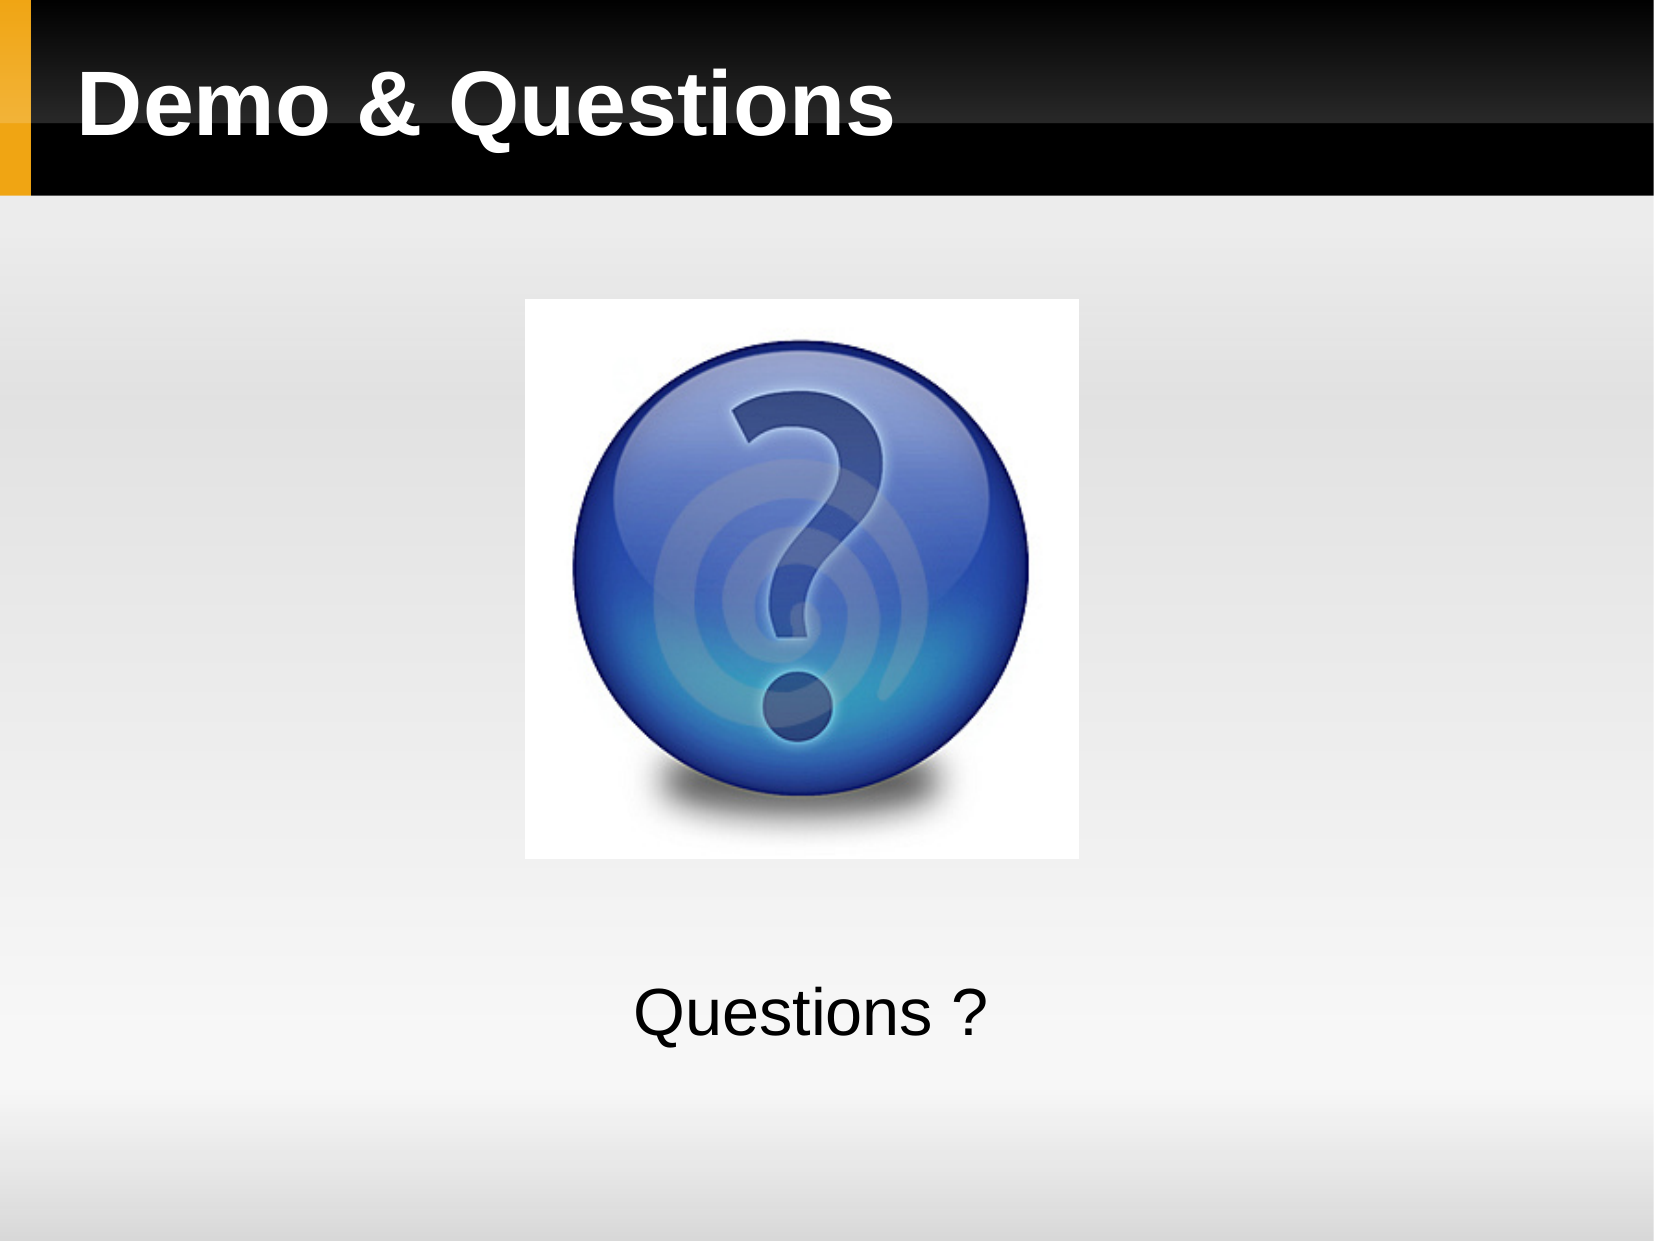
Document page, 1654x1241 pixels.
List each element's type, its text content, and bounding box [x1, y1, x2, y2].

list Questions ? [562, 975, 1051, 1147]
title Demo & Questions [76, 0, 1565, 208]
picture [0, 0, 1654, 1241]
